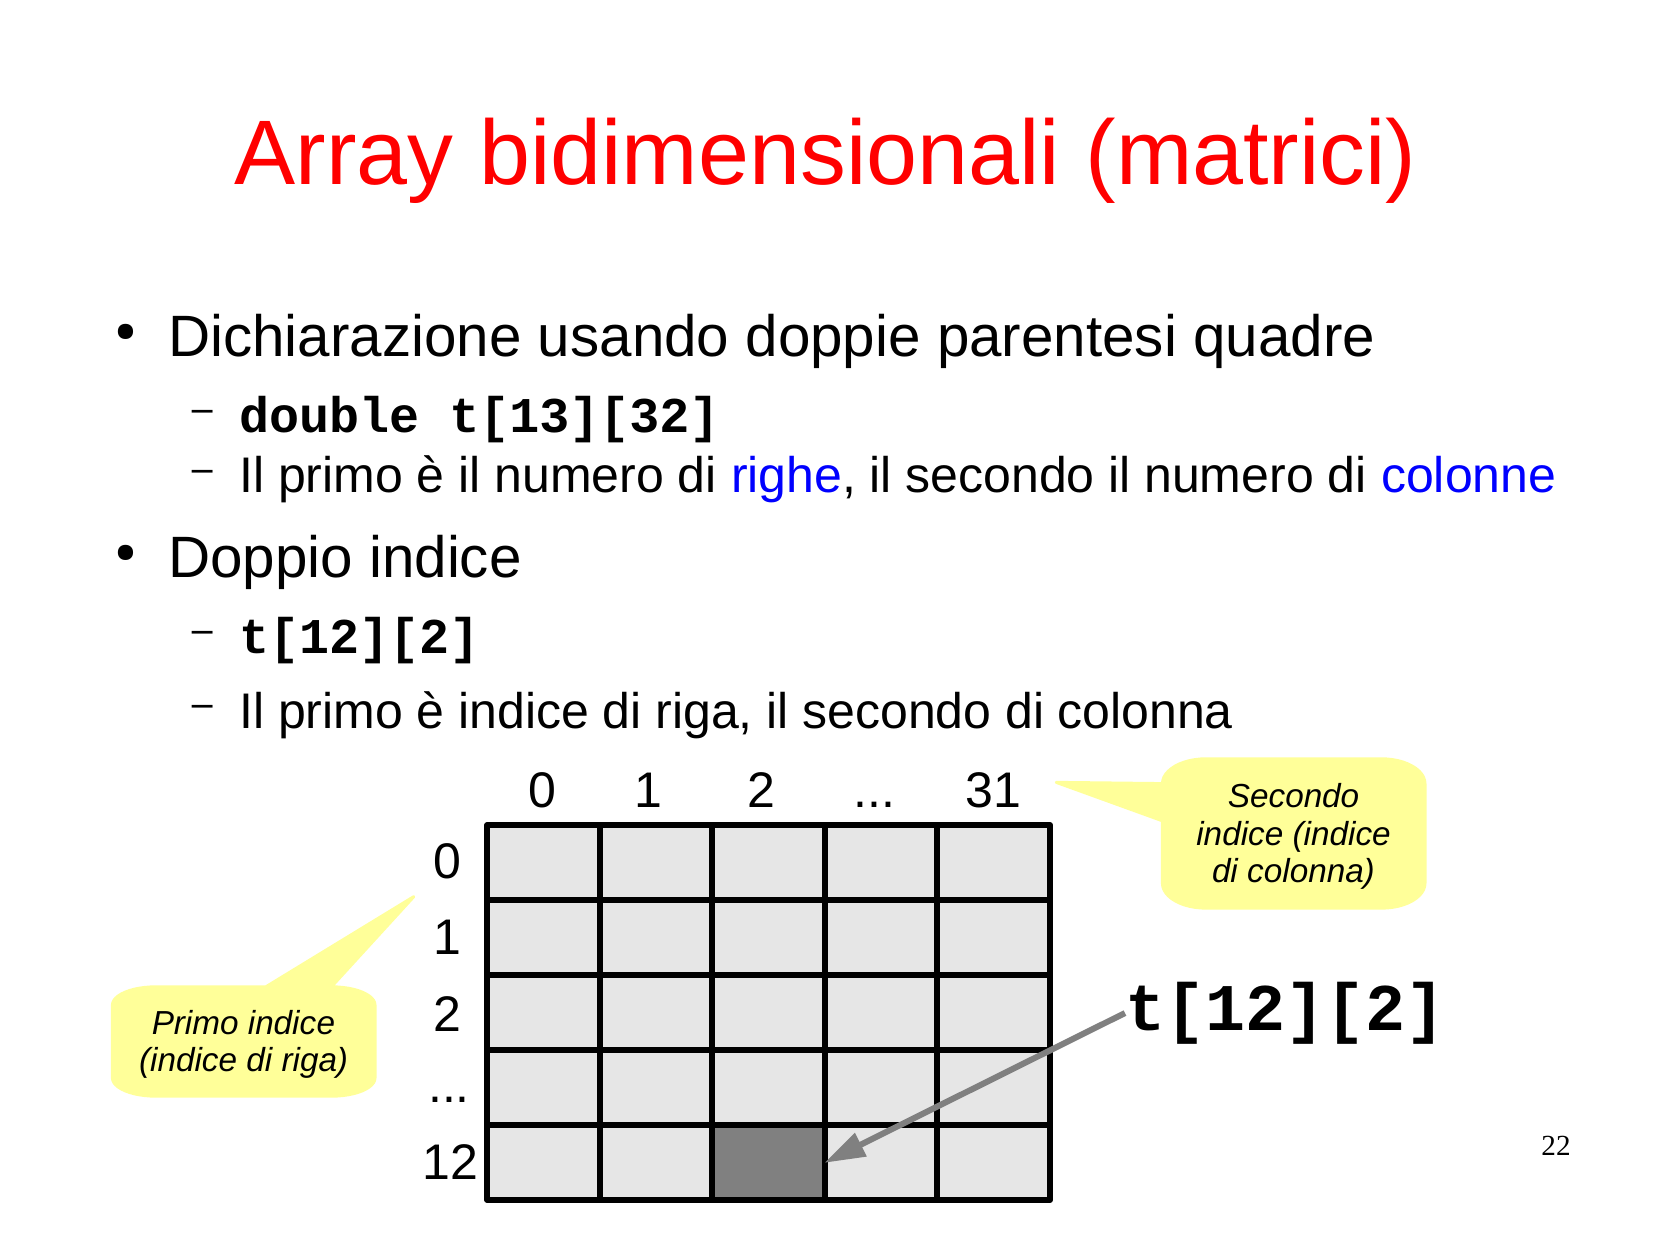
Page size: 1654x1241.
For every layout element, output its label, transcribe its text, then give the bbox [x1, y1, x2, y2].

text_box 0 [528, 762, 557, 819]
text_box ... [428, 1057, 471, 1114]
list Dichiarazione usando doppie parentesi quadre double t[13][32] Il primo è il numero di righe, il secondo il numero di colonne Doppio indice t[12][2] Il primo è indice di riga, il secondo di colonna [82, 290, 1571, 1109]
text_box 1 [434, 909, 462, 967]
text_box [487, 825, 1050, 1201]
text_box 31 [965, 762, 1022, 819]
text_box 2 [434, 986, 462, 1043]
title Array bidimensionali (matrici) [82, 49, 1571, 257]
text_box 0 [434, 832, 462, 890]
text_box Primo indice (indice di riga) [112, 896, 414, 1097]
text_box Secondo indice (indice di colonna) [1056, 758, 1426, 909]
text_box 2 [747, 762, 775, 819]
text_box ... [853, 762, 896, 819]
text_box 1 [634, 762, 663, 819]
text_box t[12][2] [1125, 975, 1446, 1052]
text_box 12 [422, 1134, 478, 1191]
